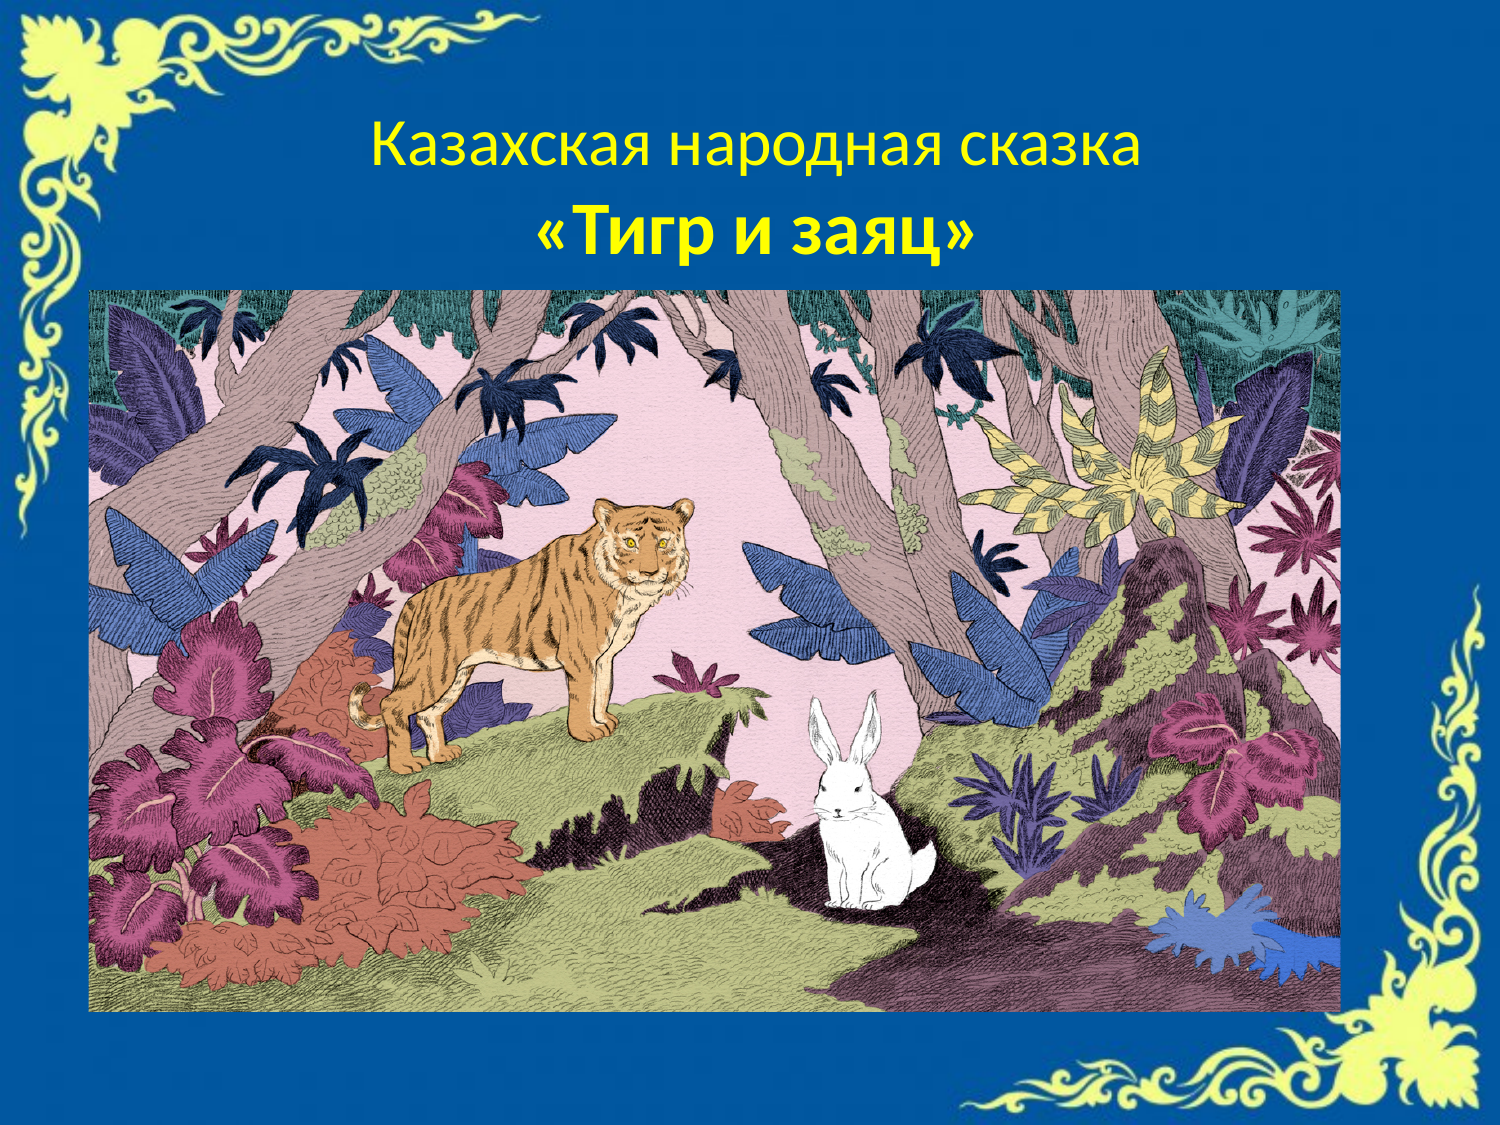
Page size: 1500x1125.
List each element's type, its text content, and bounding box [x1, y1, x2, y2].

title Казахская народная сказка «Тигр и заяц» [171, 90, 1344, 278]
picture [0, 0, 1500, 1125]
